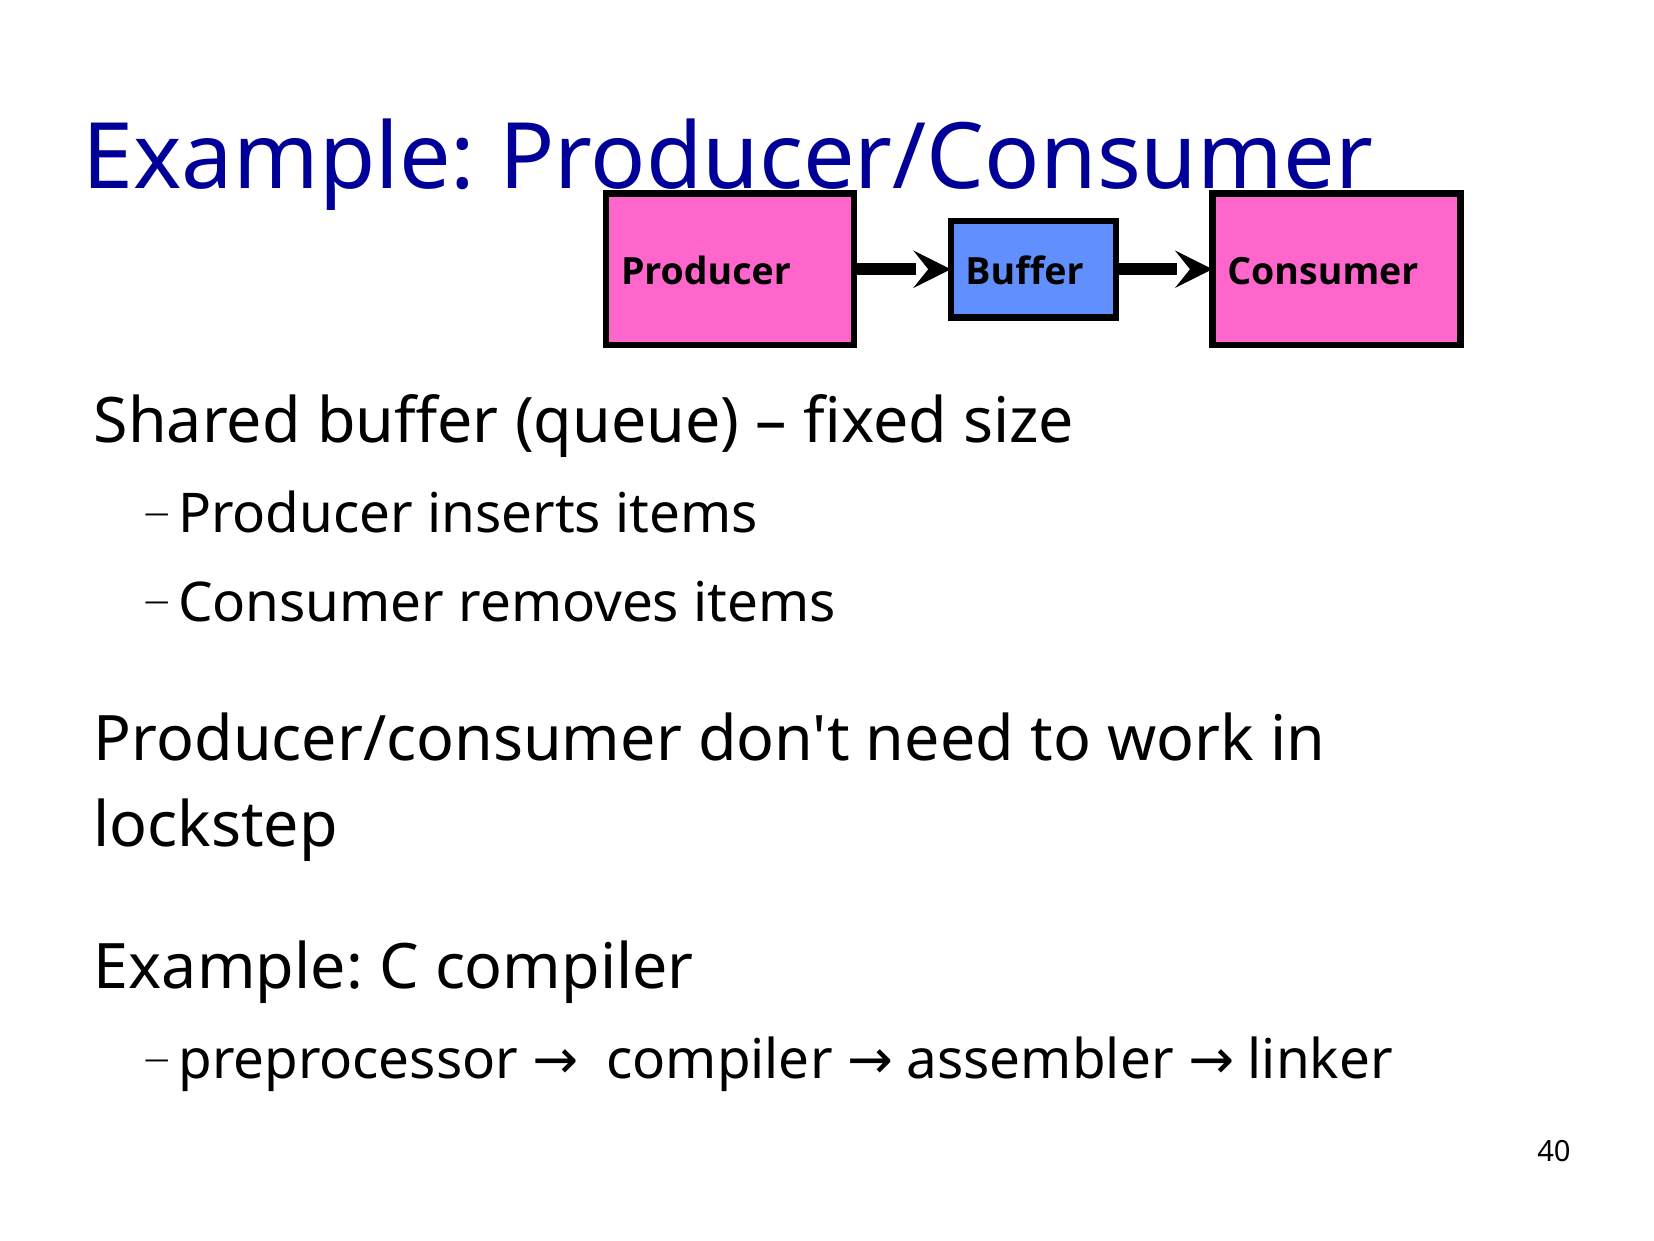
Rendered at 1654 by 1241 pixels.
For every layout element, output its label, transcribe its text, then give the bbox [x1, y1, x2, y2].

text_box Producer [606, 193, 855, 345]
list Shared buffer (queue) – fixed size Producer inserts items Consumer removes items Producer/consumer don't need to work in lockstep Example: C compiler preprocessor → compiler → assembler → linker [60, 375, 1571, 1096]
text_box Consumer [1212, 193, 1461, 345]
title Example: Producer/Consumer [82, 49, 1571, 257]
text_box Buffer [950, 221, 1116, 318]
